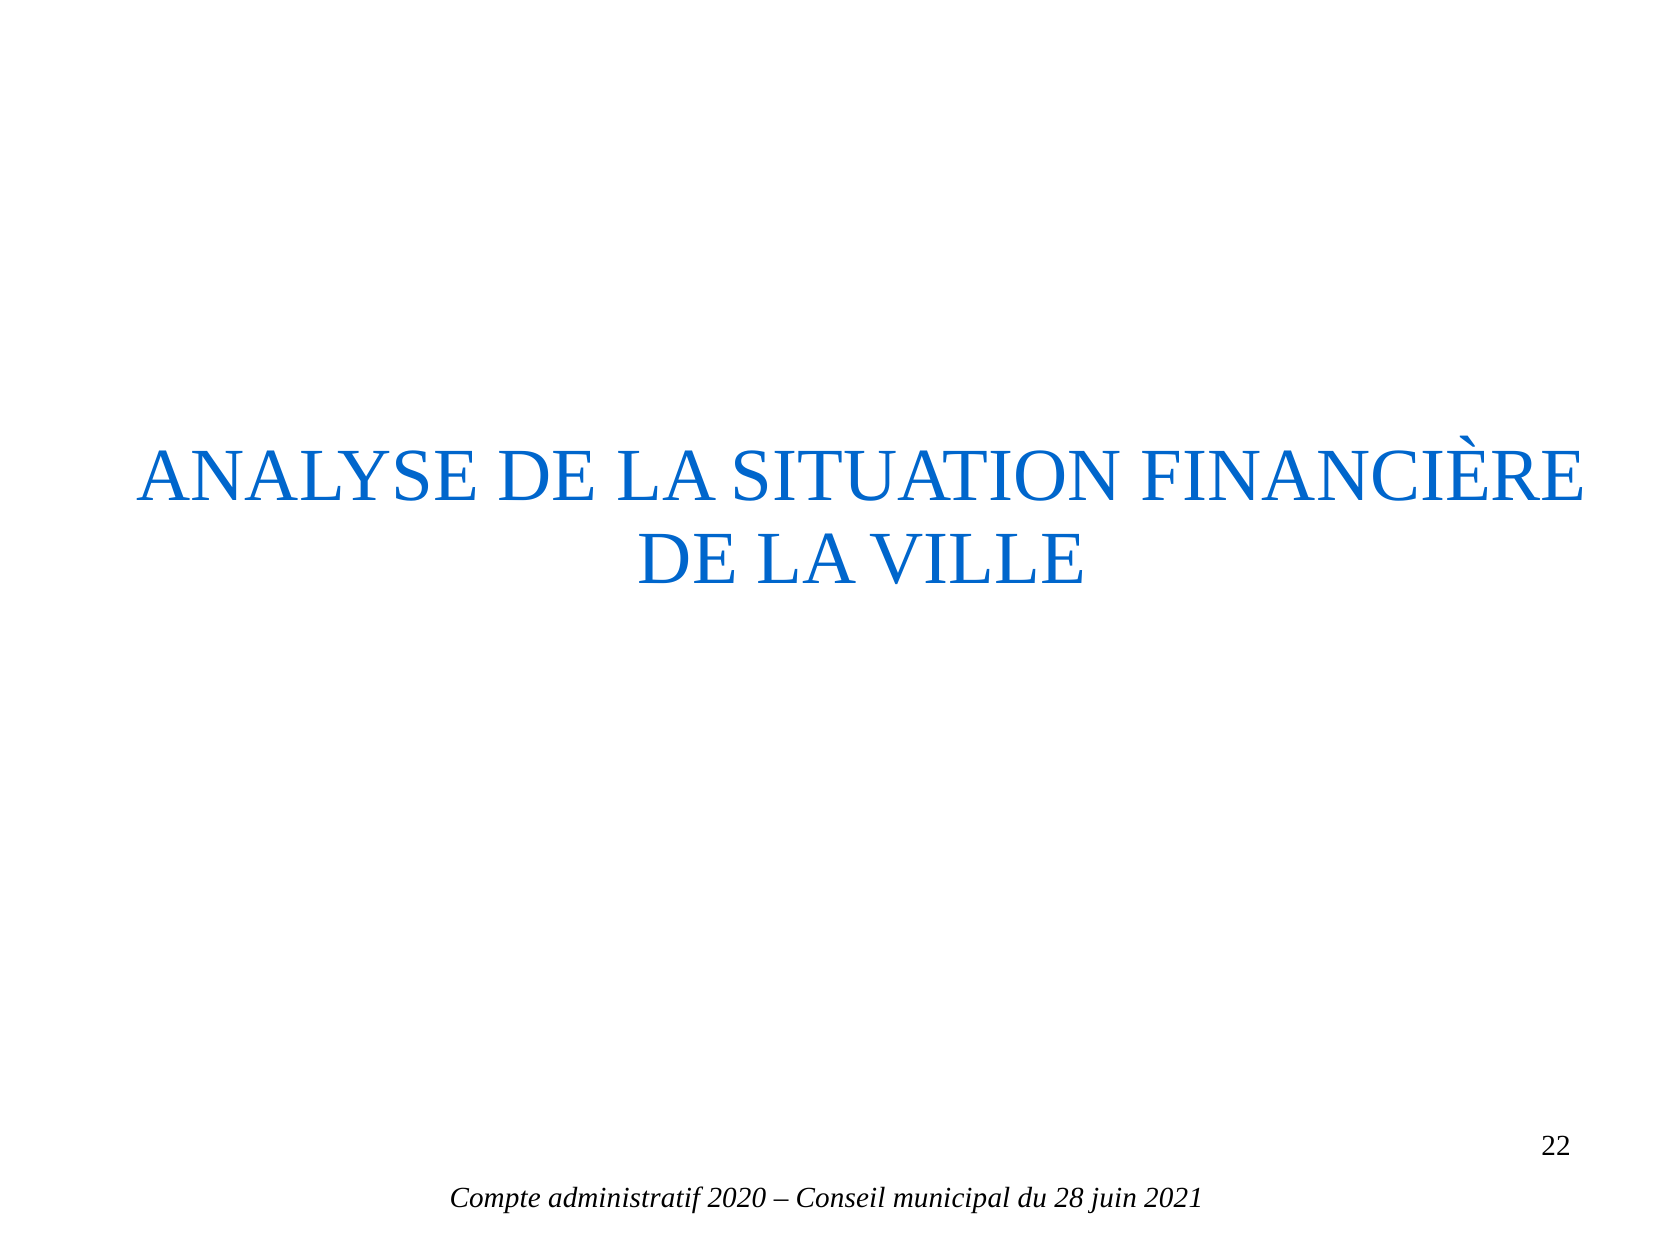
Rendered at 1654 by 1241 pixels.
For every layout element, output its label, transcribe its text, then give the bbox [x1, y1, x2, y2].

title ANALYSE DE LA SITUATION FINANCIÈRE DE LA VILLE [118, 295, 1607, 739]
